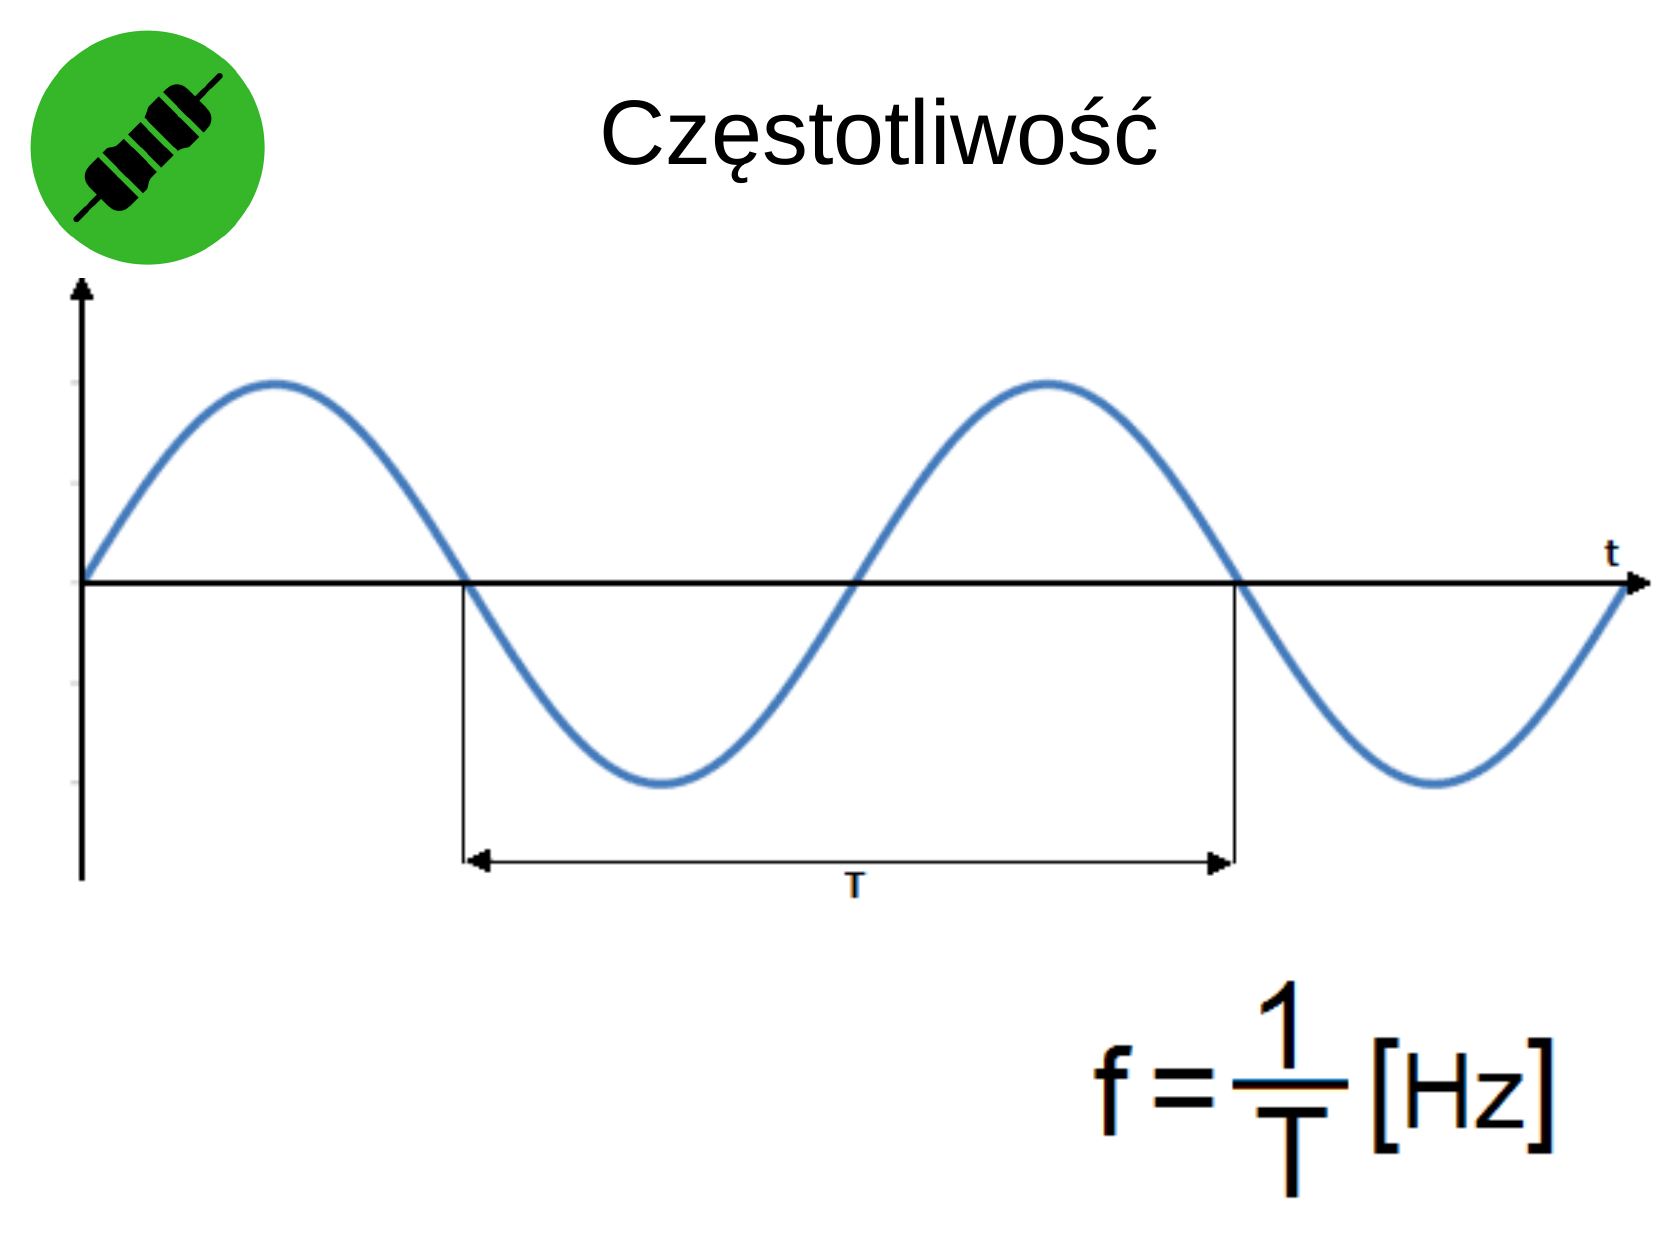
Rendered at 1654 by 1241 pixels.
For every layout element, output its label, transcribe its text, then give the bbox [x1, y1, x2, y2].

title Częstotliwość [266, 29, 1625, 237]
picture [1092, 974, 1565, 1206]
picture [29, 29, 266, 266]
picture [0, 278, 1654, 916]
